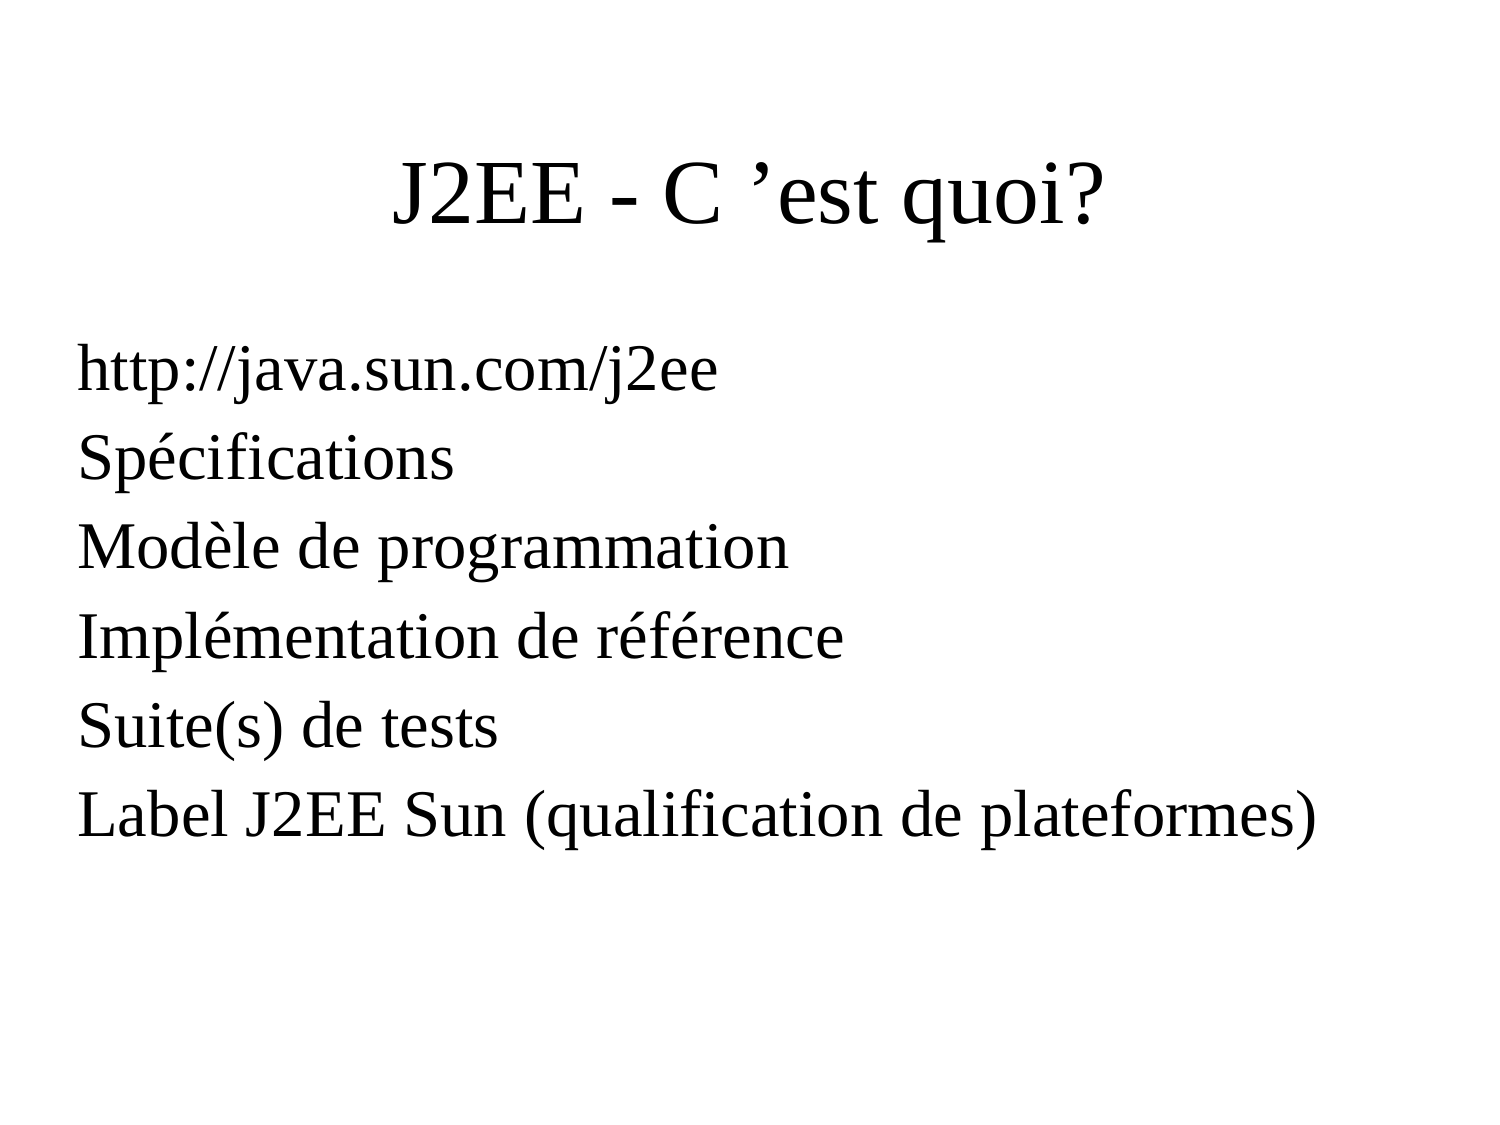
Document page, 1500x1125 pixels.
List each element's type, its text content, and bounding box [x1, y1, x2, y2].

list http://java.sun.com/j2ee Spécifications Modèle de programmation Implémentation de référence Suite(s) de tests Label J2EE Sun (qualification de plateformes) [62, 324, 1433, 1010]
title J2EE - C ’est quoi? [112, 99, 1388, 288]
